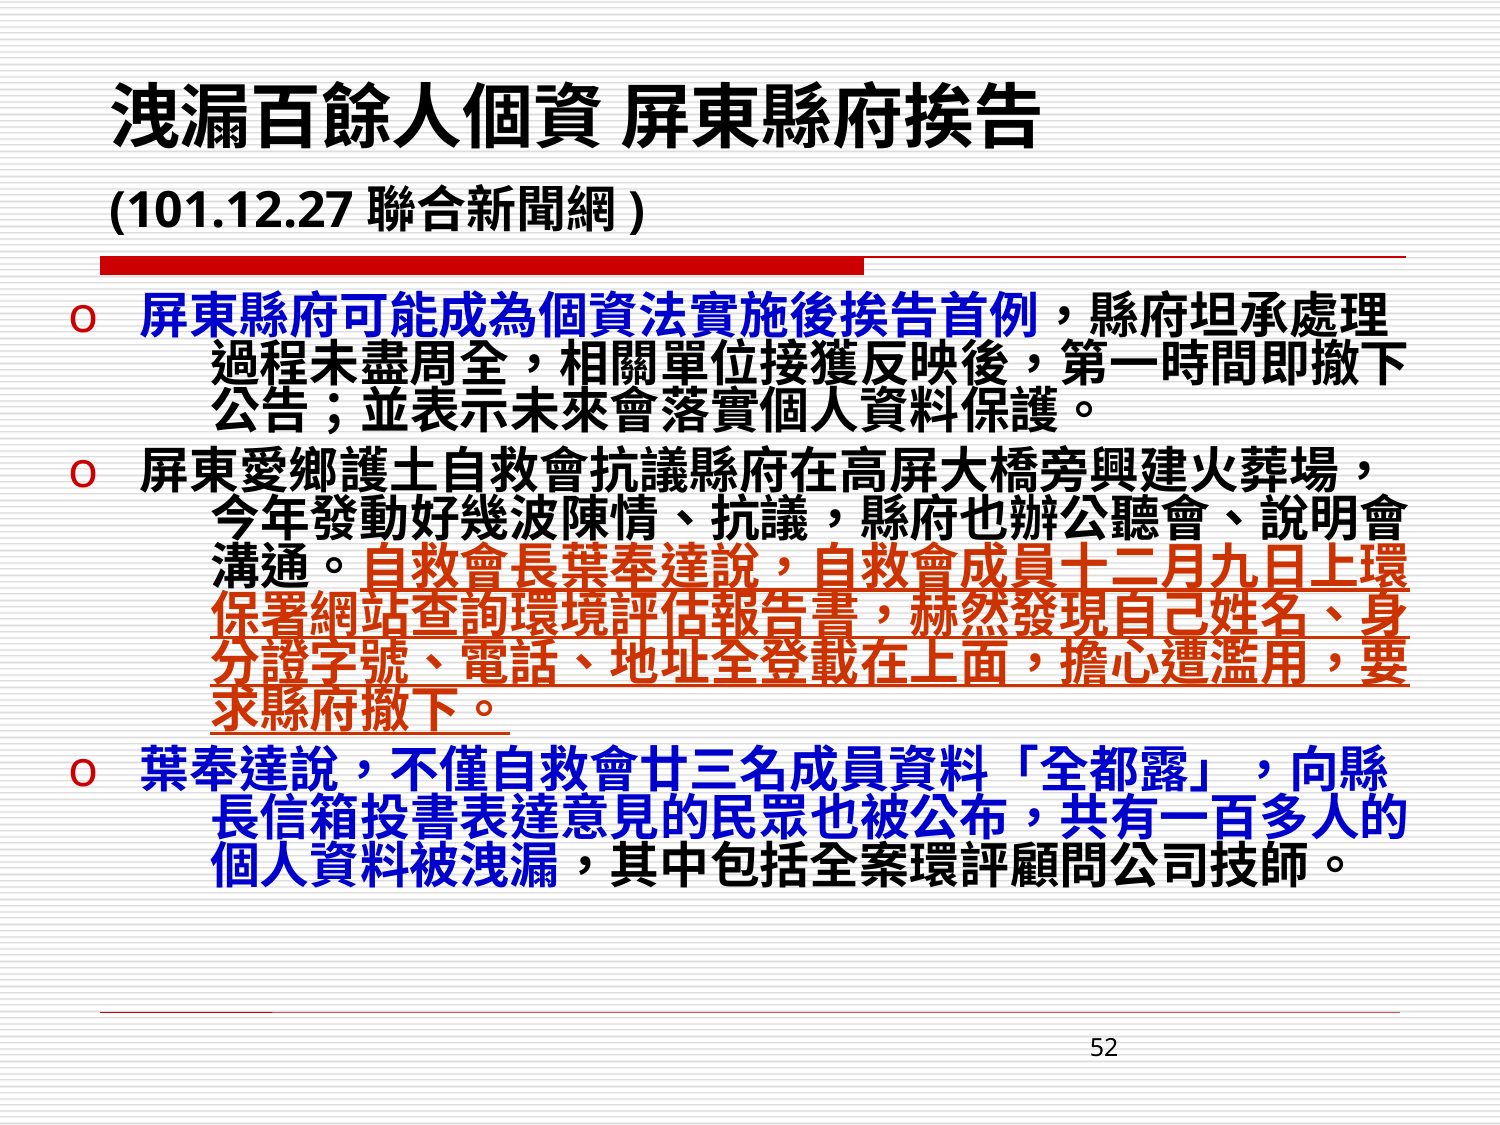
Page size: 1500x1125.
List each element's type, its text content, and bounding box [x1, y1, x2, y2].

text_box [1074, 1024, 1400, 1103]
list 屏東縣府可能成為個資法實施後挨告首例，縣府坦承處理過程未盡周全，相關單位接獲反映後，第一時間即撤下公告；並表示未來會落實個人資料保護。 屏東愛鄉護土自救會抗議縣府在高屏大橋旁興建火葬場，今年發動好幾波陳情、抗議，縣府也辦公聽會、說明會溝通。自救會長葉奉達說，自救會成員十二月九日上環保署網站查詢環境評估報告書，赫然發現自己姓名、身分證字號、電話、地址全登載在上面，擔心遭濫用，要求縣府撤下。 葉奉達說，不僅自救會廿三名成員資料「全都露」，向縣長信箱投書表達意見的民眾也被公布，共有一百多人的個人資料被洩漏，其中包括全案環評顧問公司技師。 [53, 287, 1447, 988]
title 洩漏百餘人個資 屏東縣府挨告 (101.12.27聯合新聞網) [94, 50, 1407, 250]
